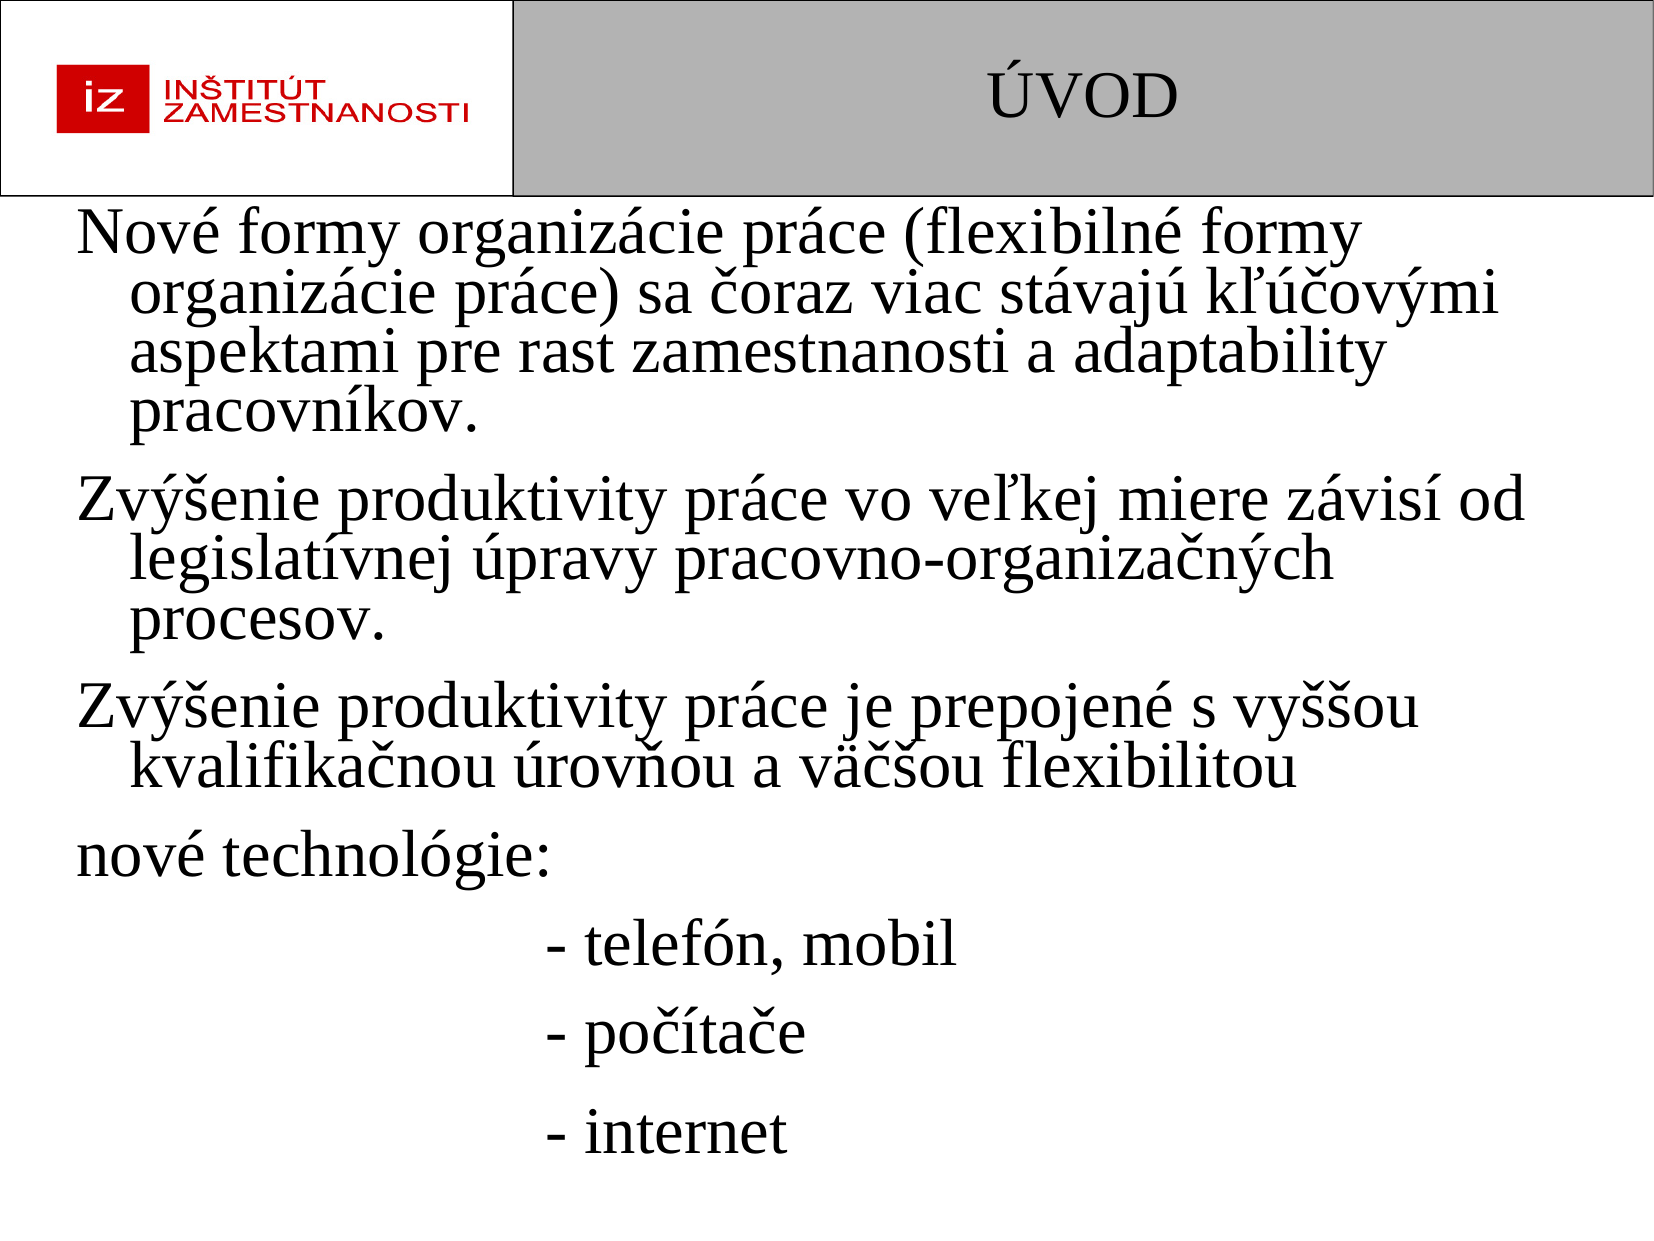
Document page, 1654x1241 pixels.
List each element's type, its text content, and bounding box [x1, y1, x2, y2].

picture [5, 5, 513, 190]
text_box [0, 0, 513, 196]
text_box ÚVOD [513, 0, 1654, 197]
list Nové formy organizácie práce (flexibilné formy organizácie práce) sa čoraz viac stávajú kľúčovými aspektami pre rast zamestnanosti a adaptability pracovníkov. Zvýšenie produktivity práce vo veľkej miere závisí od legislatívnej úpravy pracovno-organizačných procesov. Zvýšenie produktivity práce je prepojené s vyššou kvalifikačnou úrovňou a väčšou flexibilitou nové technológie: - telefón, mobil - počítače - internet [59, 206, 1536, 1241]
